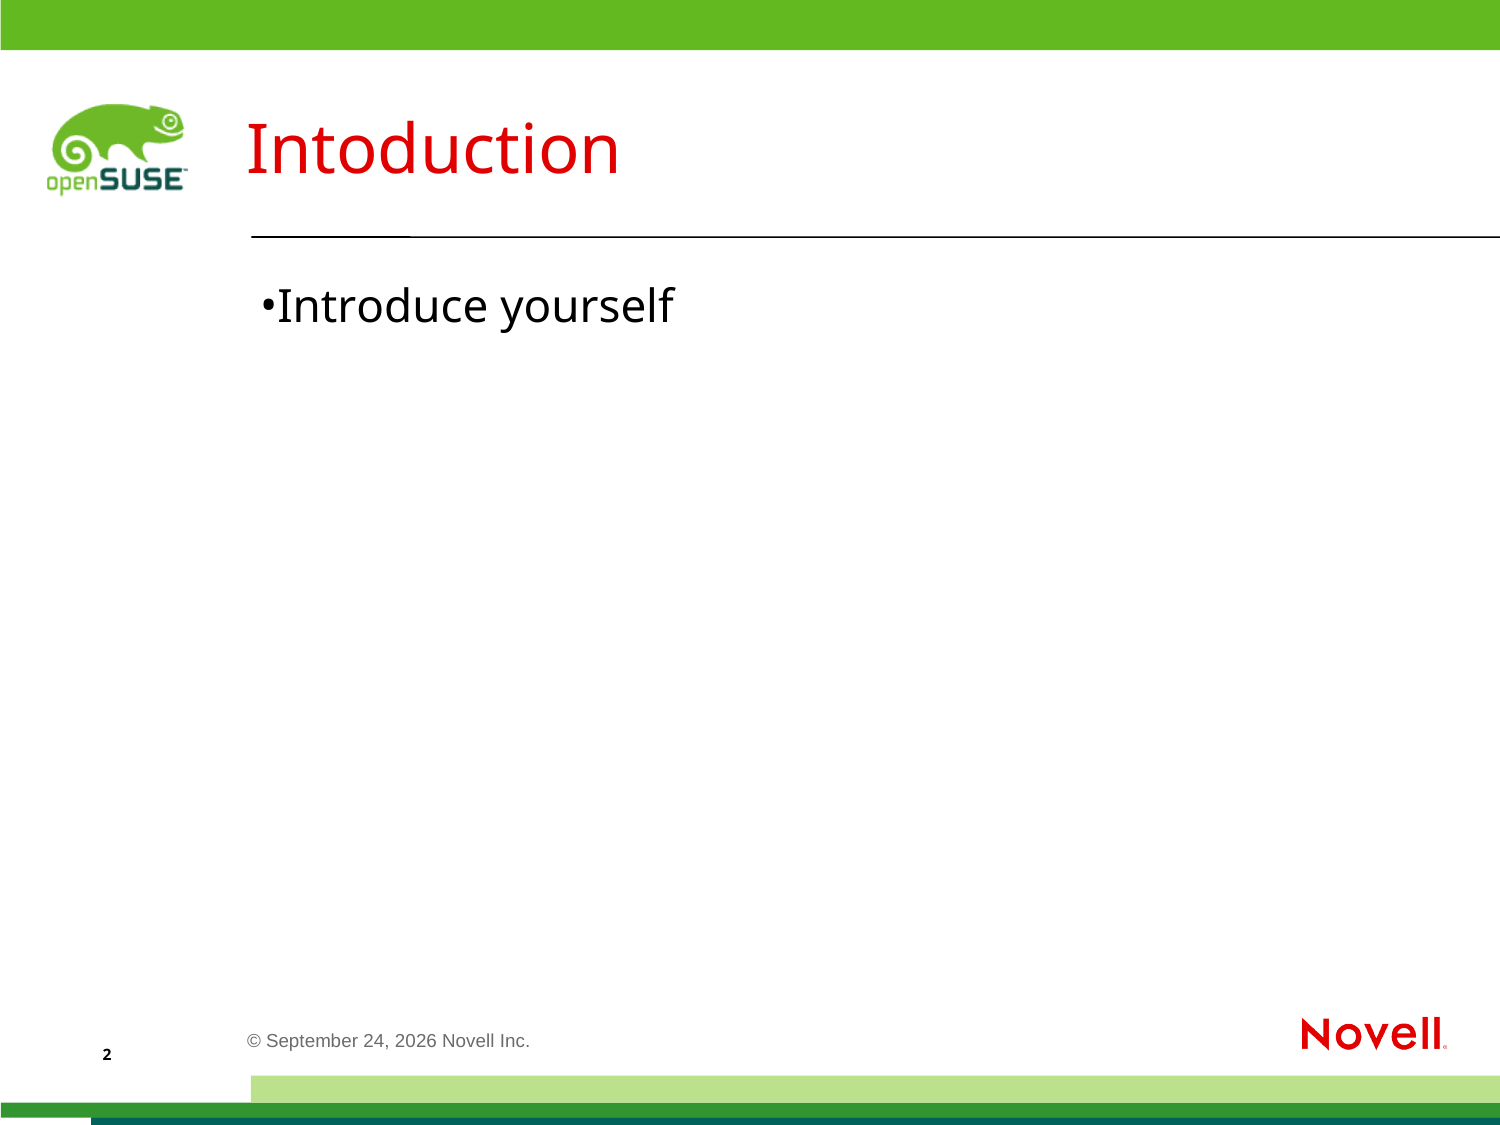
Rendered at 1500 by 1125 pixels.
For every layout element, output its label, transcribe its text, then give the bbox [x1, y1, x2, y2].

picture [47, 104, 188, 197]
list Introduce yourself [245, 267, 1458, 1026]
title Intoduction [246, 60, 1409, 239]
picture [1295, 1026, 1453, 1056]
